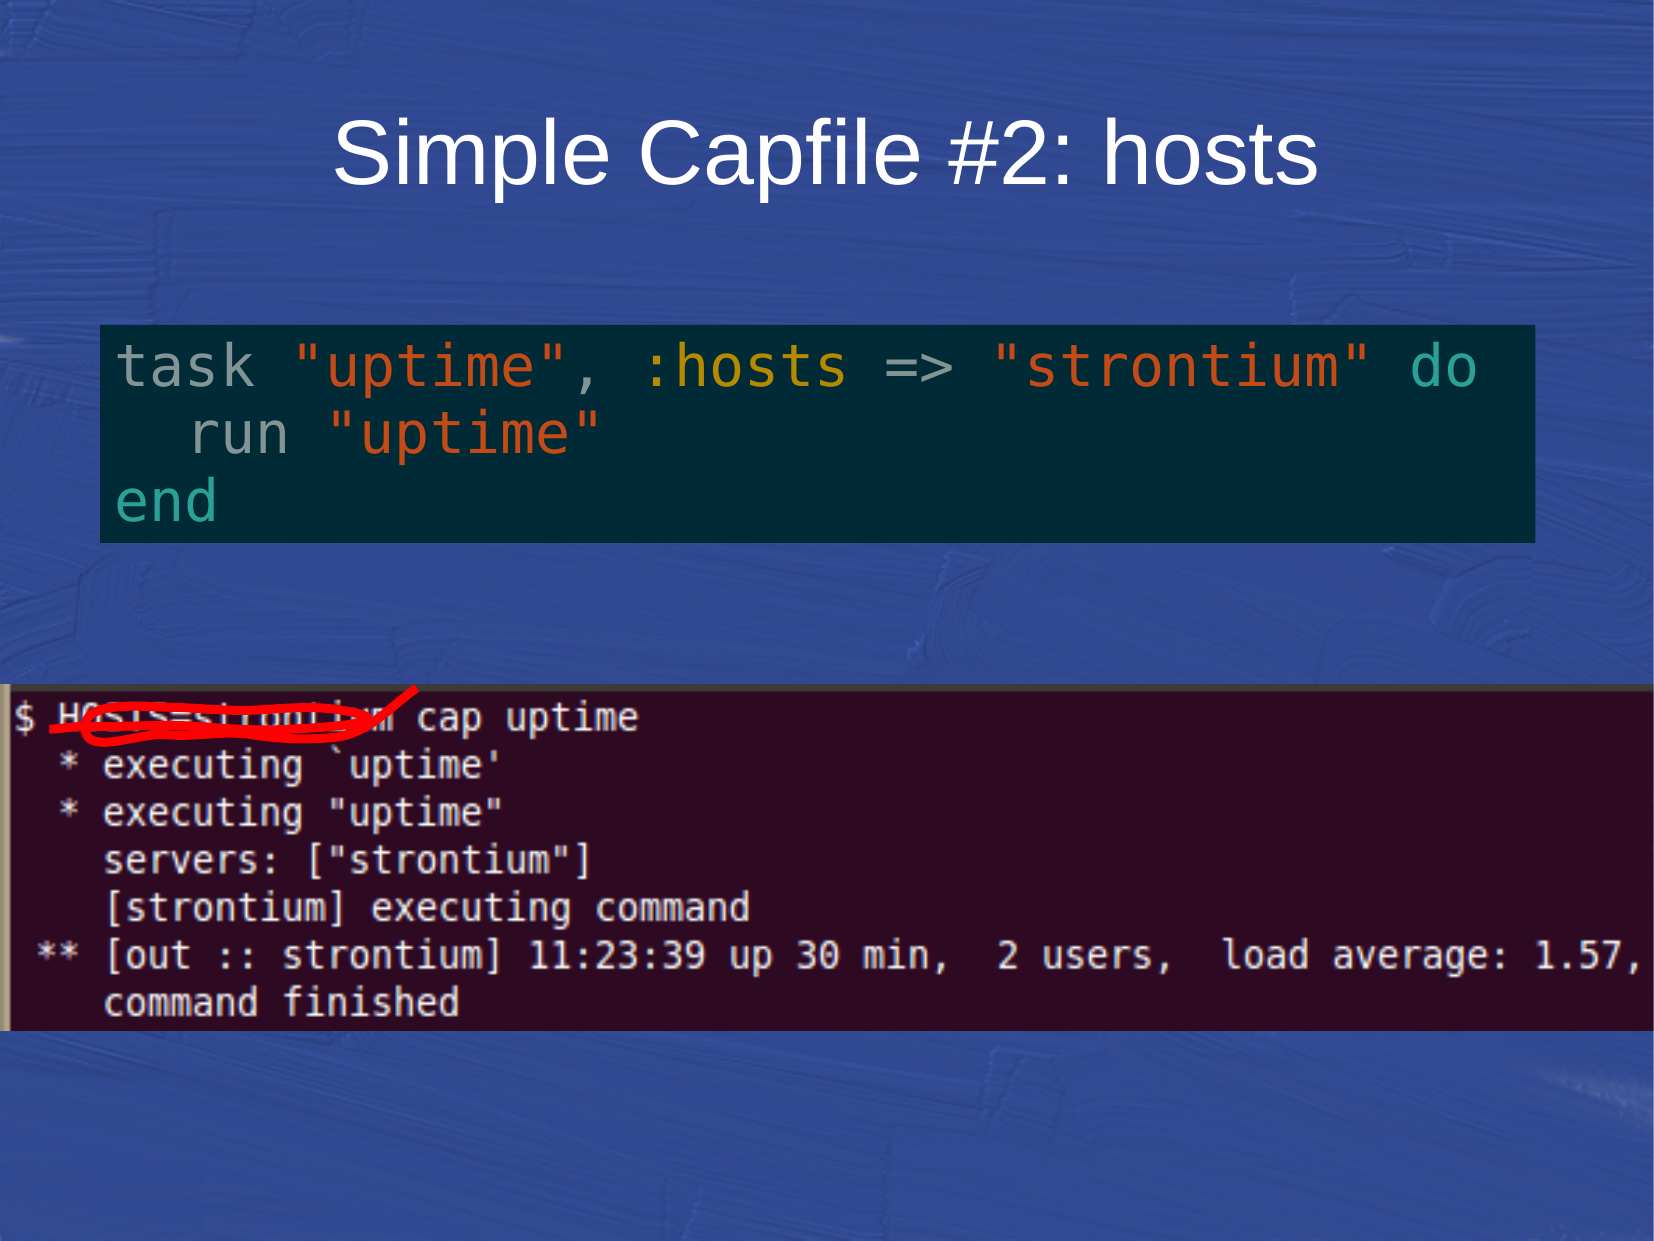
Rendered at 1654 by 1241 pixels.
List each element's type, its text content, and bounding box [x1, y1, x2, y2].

picture [0, 0, 1654, 1241]
text_box task "uptime", :hosts => "strontium" do run "uptime" end [100, 324, 1536, 543]
title Simple Capfile #2: hosts [82, 56, 1571, 250]
